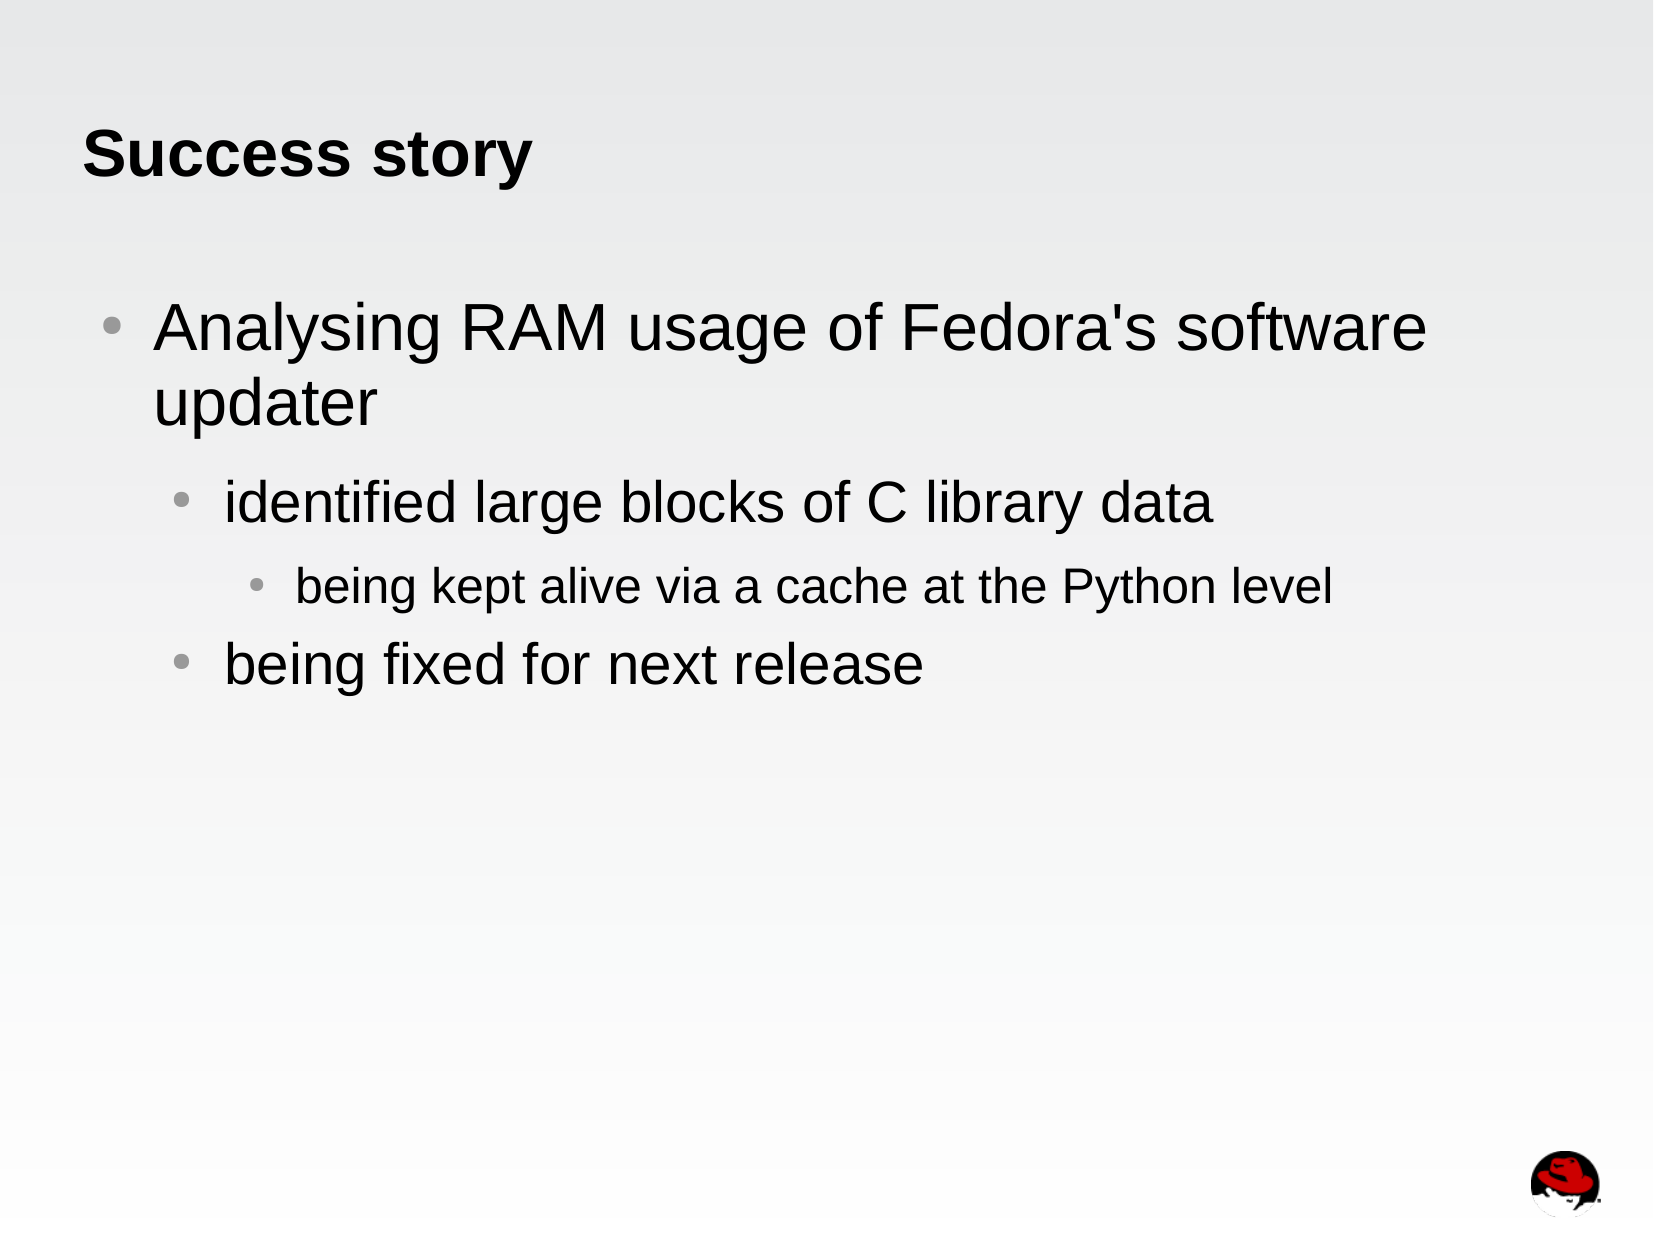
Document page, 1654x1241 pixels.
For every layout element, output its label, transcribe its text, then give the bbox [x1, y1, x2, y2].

picture [0, 0, 1654, 1241]
title Success story [82, 56, 1571, 250]
list Analysing RAM usage of Fedora's software updater identified large blocks of C library data being kept alive via a cache at the Python level being fixed for next release [82, 290, 1571, 1095]
